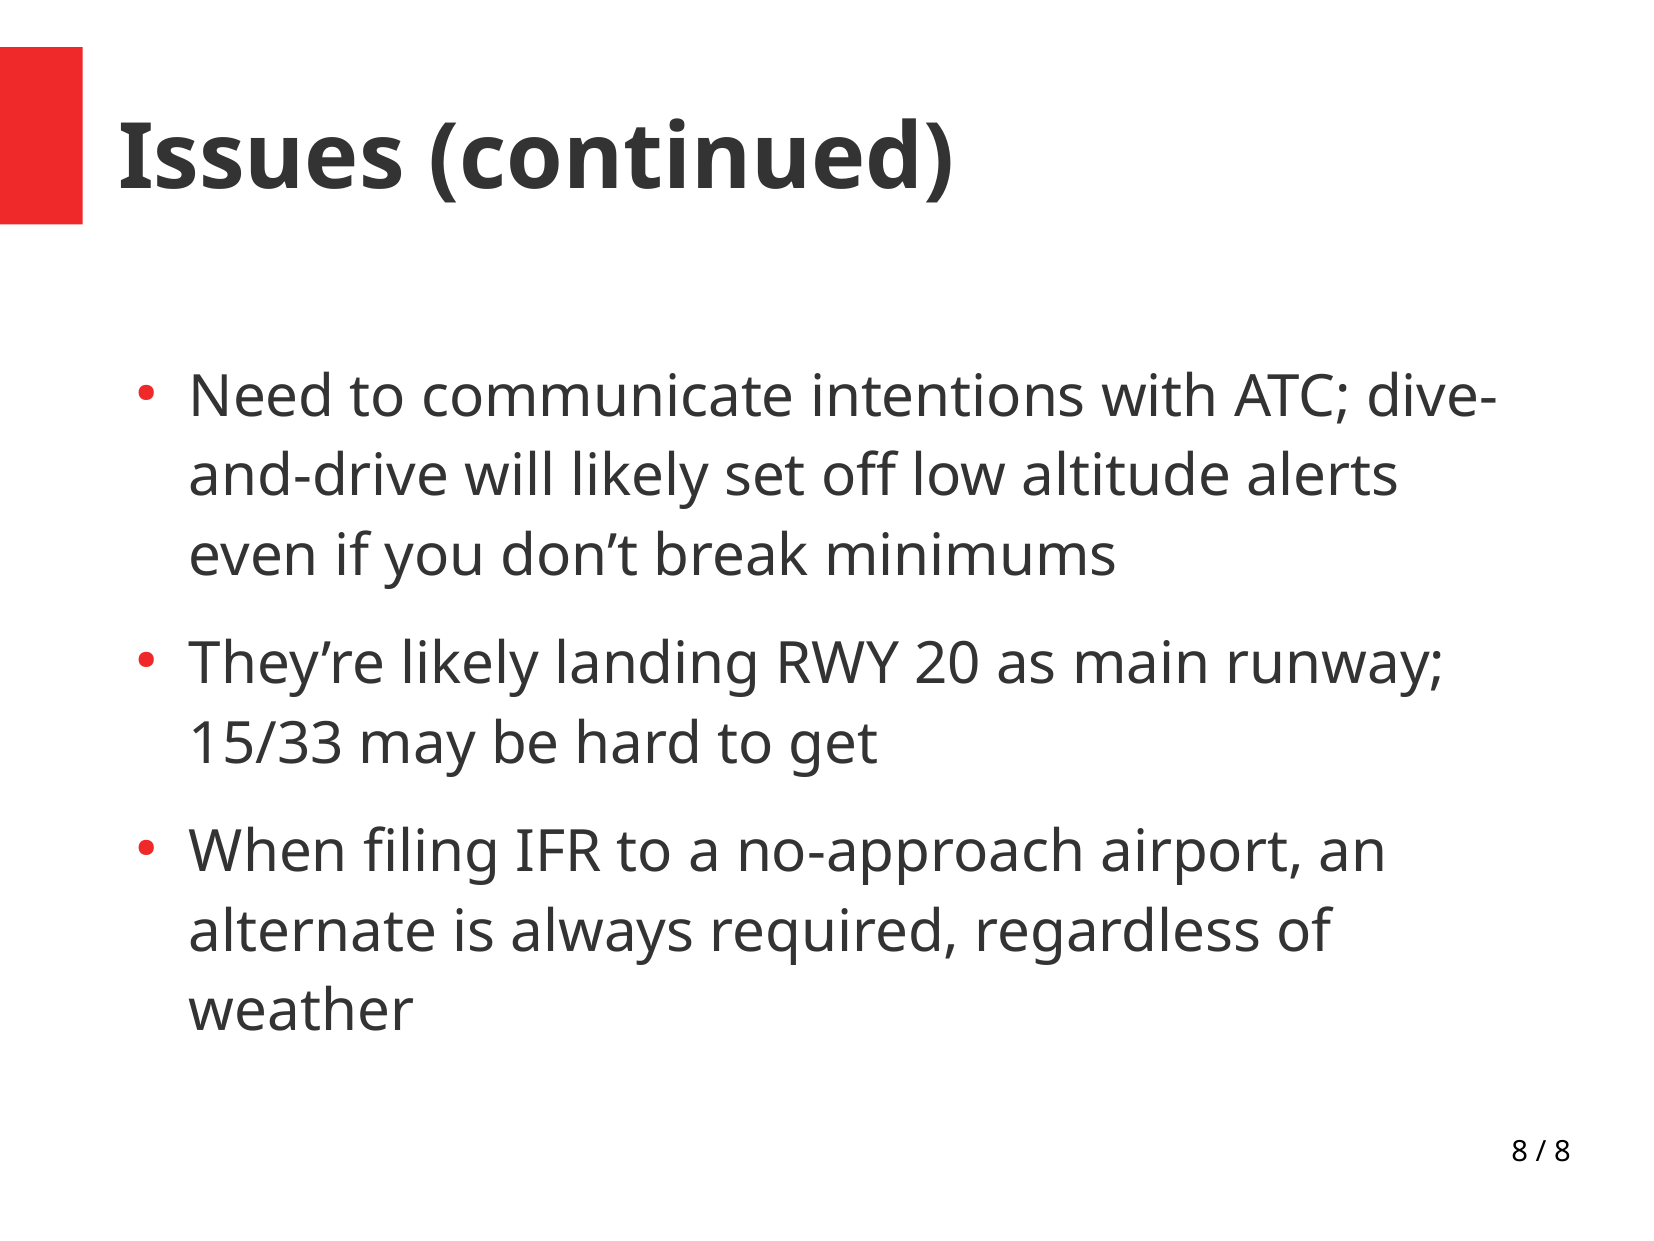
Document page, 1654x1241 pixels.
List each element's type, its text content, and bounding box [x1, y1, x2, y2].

list Need to communicate intentions with ATC; dive-and-drive will likely set off low altitude alerts even if you don’t break minimums They’re likely landing RWY 20 as main runway; 15/33 may be hard to get When filing IFR to a no-approach airport, an alternate is always required, regardless of weather [118, 354, 1536, 1074]
title Issues (continued) [118, 49, 1571, 257]
